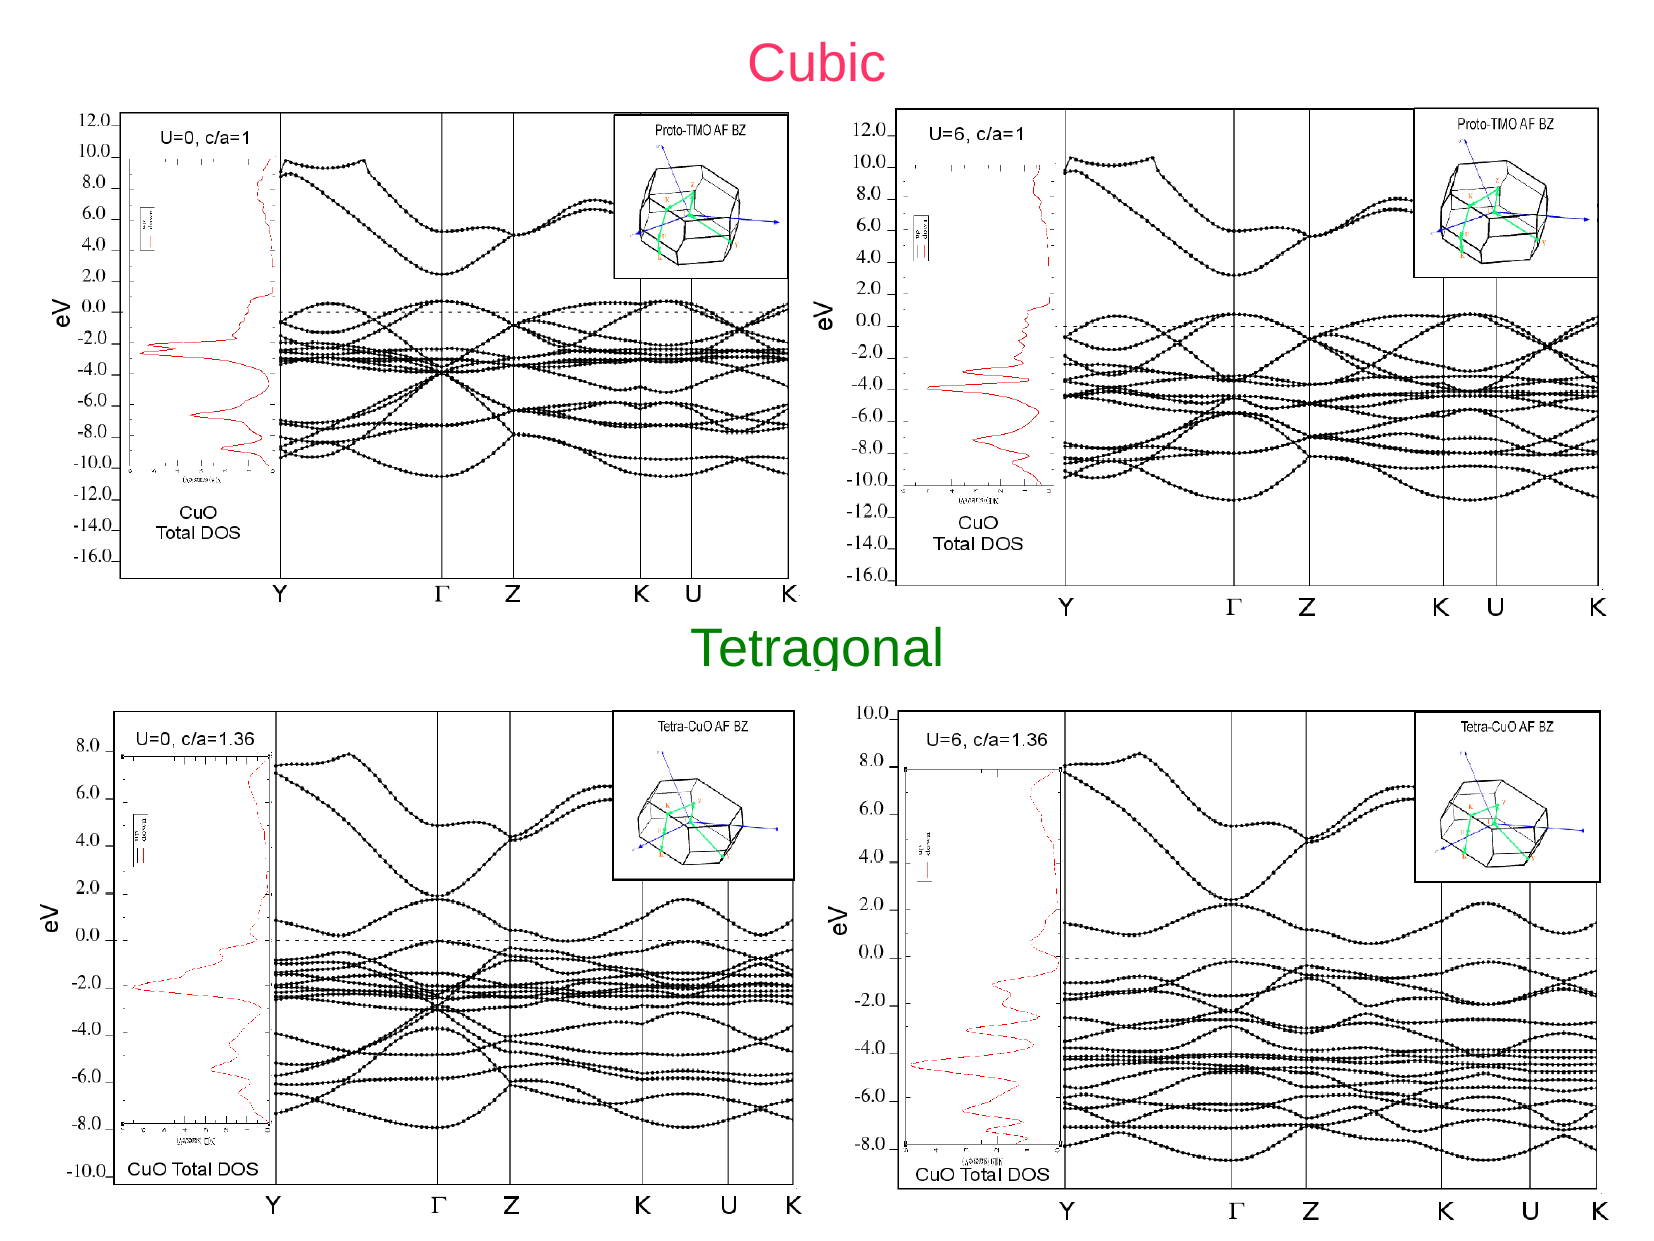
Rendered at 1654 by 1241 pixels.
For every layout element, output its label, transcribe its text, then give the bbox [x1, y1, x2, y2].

picture [43, 65, 1625, 628]
title Tetragonal [82, 606, 1571, 671]
picture [31, 671, 1627, 1232]
title Cubic [82, 21, 1571, 97]
